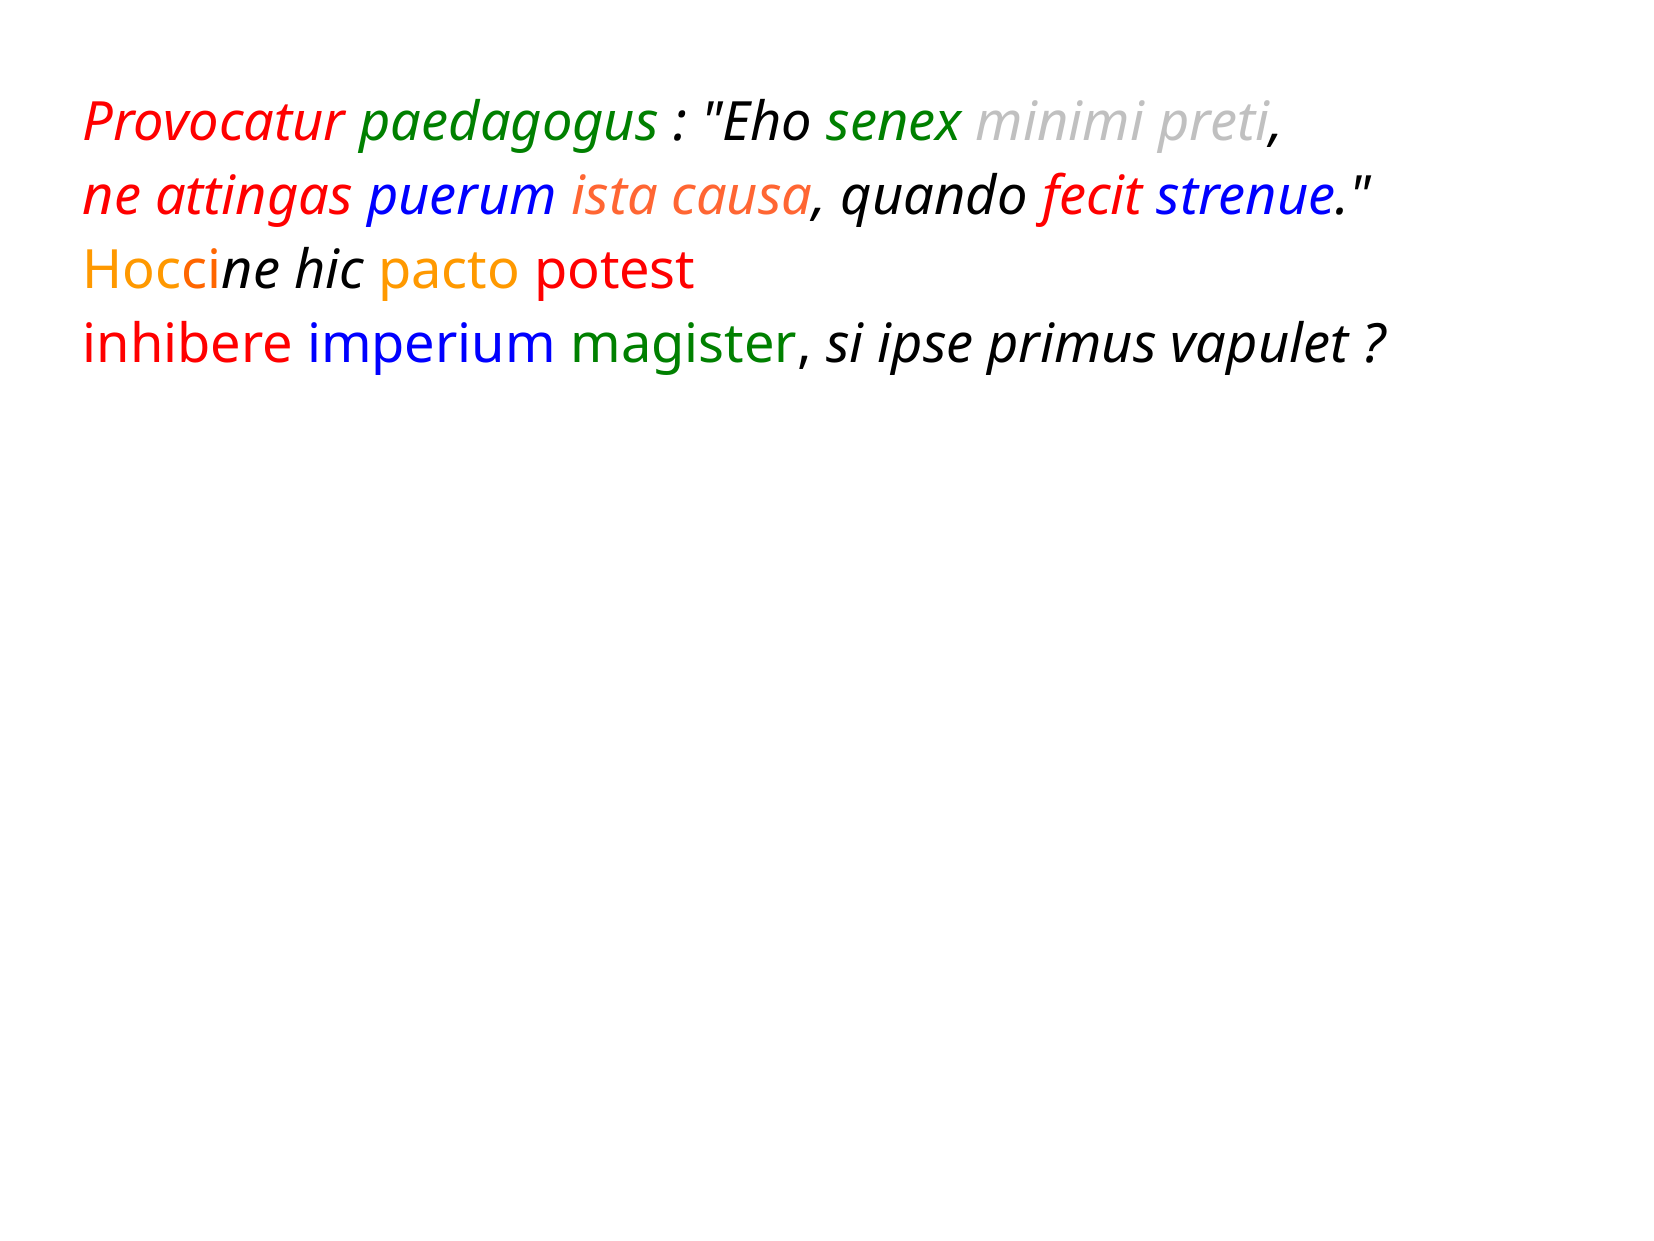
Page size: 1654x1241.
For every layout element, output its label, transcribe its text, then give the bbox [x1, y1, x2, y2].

list Provocatur paedagogus : "Eho senex minimi preti, ne attingas puerum ista causa, quando fecit strenue." Hoccine hic pacto potest inhibere imperium magister, si ipse primus vapulet ? [82, 82, 1571, 1109]
